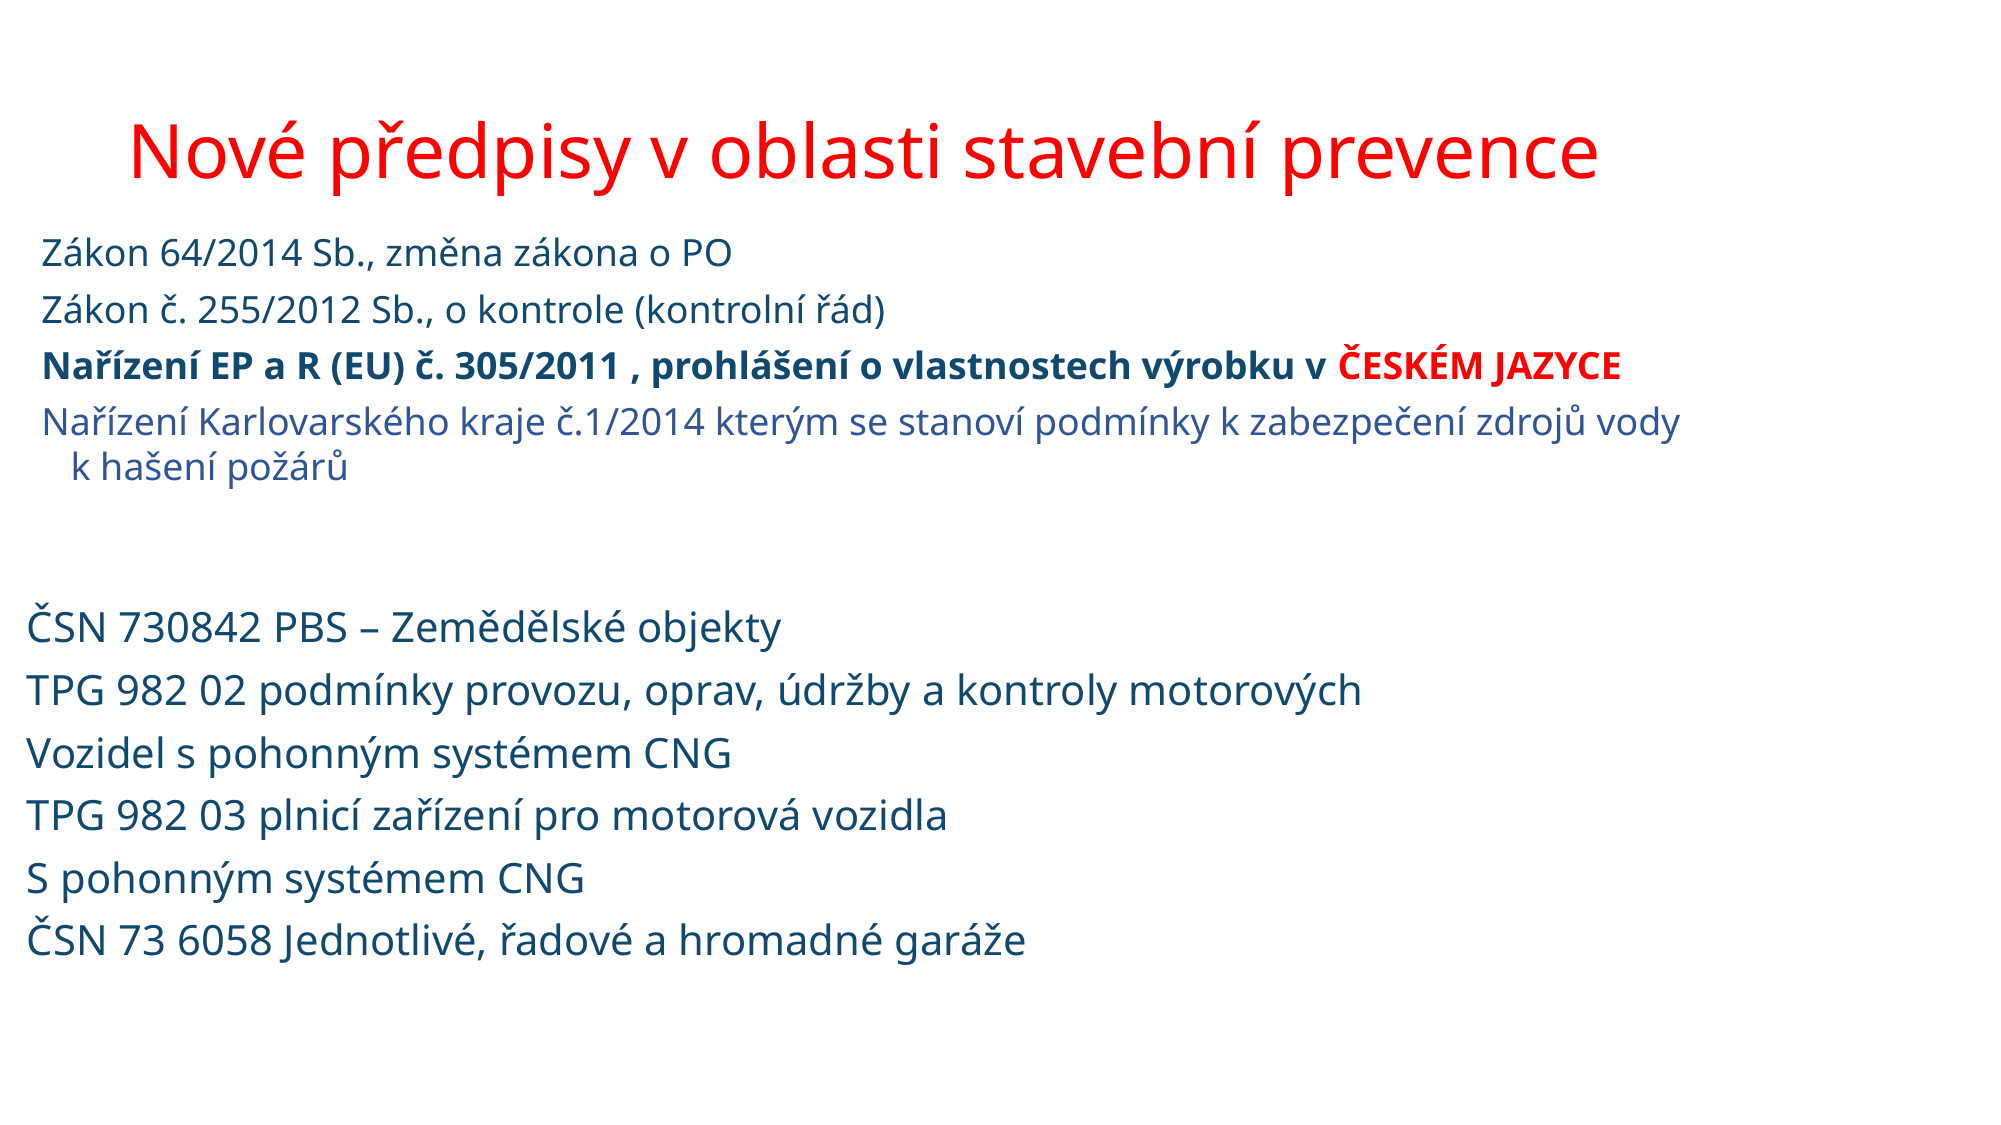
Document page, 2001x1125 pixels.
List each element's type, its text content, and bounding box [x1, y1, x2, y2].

title Nové předpisy v oblasti stavební prevence [112, 0, 2001, 297]
list ČSN 730842 PBS – Zemědělské objekty TPG 982 02 podmínky provozu, oprav, údržby a kontroly motorových Vozidel s pohonným systémem CNG TPG 982 03 plnicí zařízení pro motorová vozidla S pohonným systémem CNG ČSN 73 6058 Jednotlivé, řadové a hromadné garáže [0, 531, 2001, 1070]
list Zákon 64/2014 Sb., změna zákona o PO Zákon č. 255/2012 Sb., o kontrole (kontrolní řád) Nařízení EP a R (EU) č. 305/2011 , prohlášení o vlastnostech výrobku v ČESKÉM JAZYCE Nařízení Karlovarského kraje č.1/2014 kterým se stanoví podmínky k zabezpečení zdrojů vody k hašení požárů [16, 221, 1946, 499]
